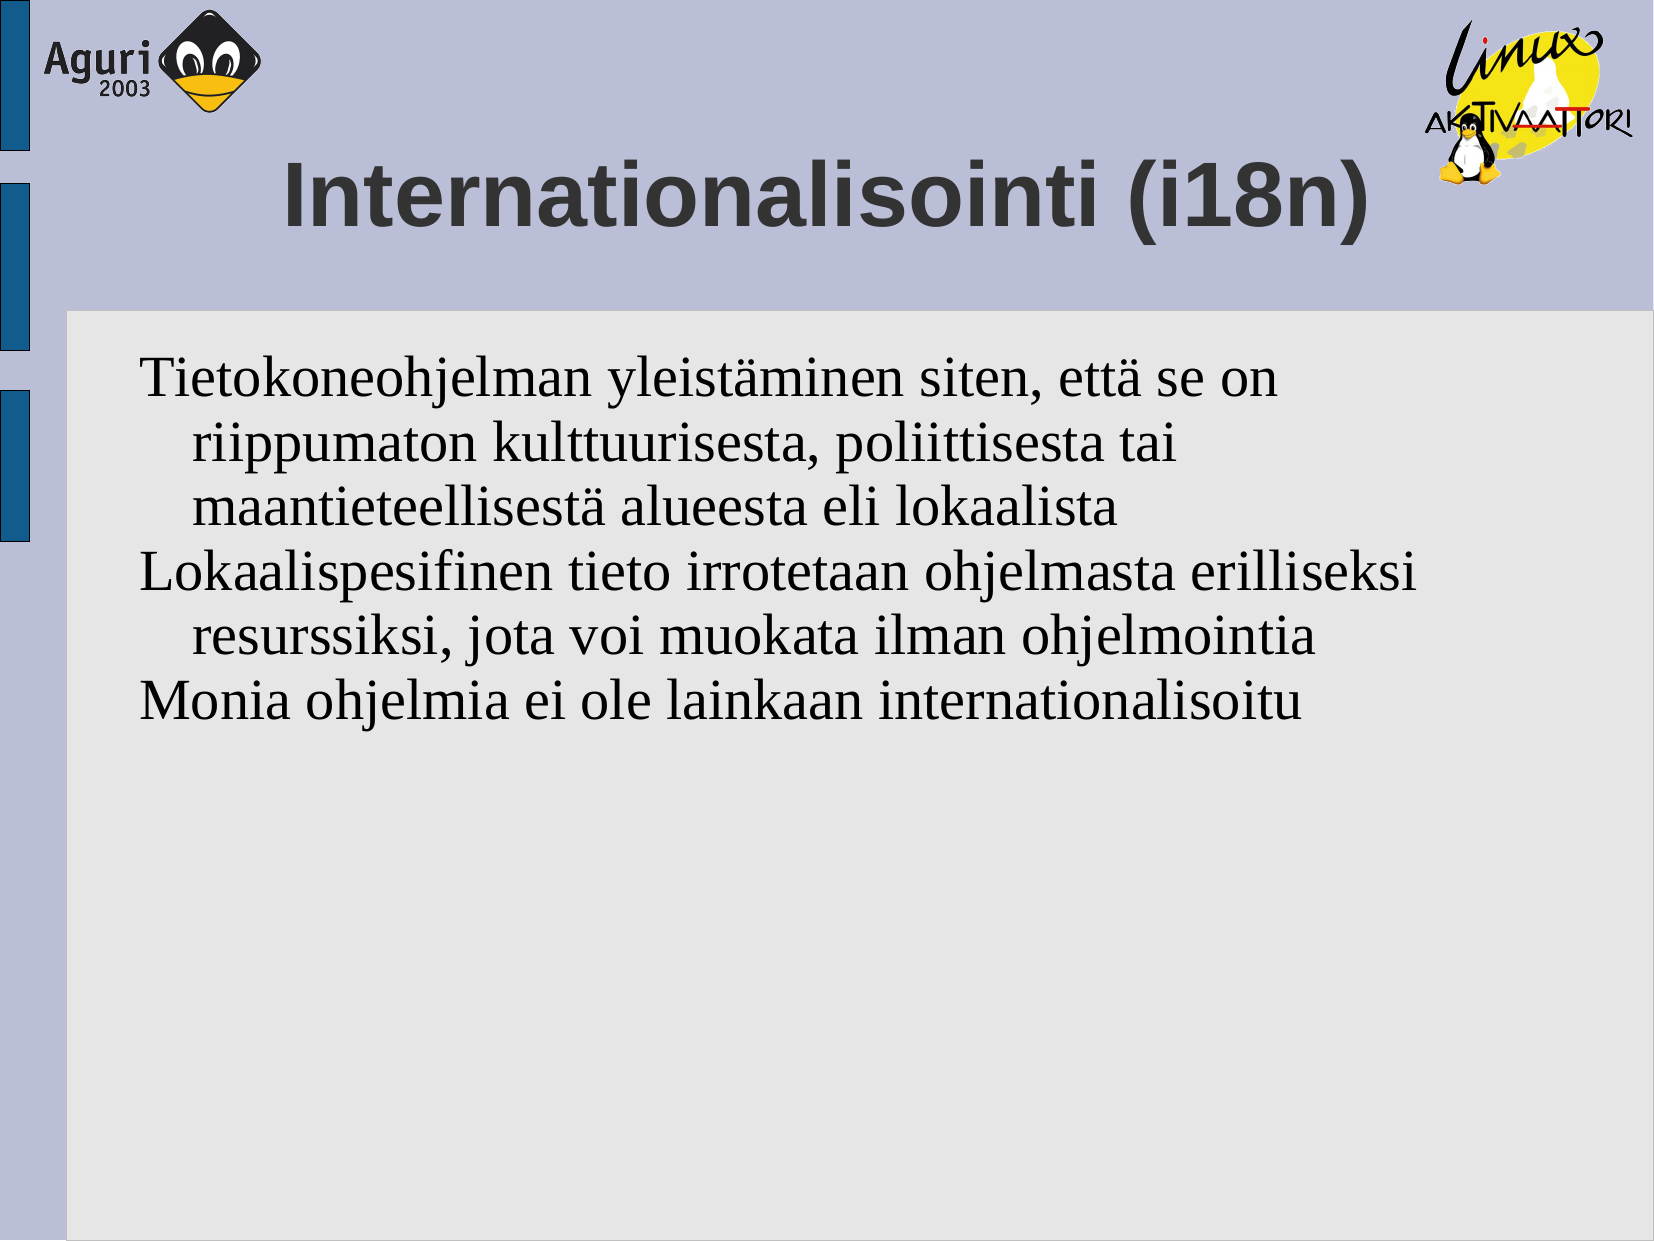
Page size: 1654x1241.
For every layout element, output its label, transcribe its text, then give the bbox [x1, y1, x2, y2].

picture [39, 9, 265, 113]
title Internationalisointi (i18n) [121, 91, 1534, 299]
picture [1417, 12, 1640, 190]
list Tietokoneohjelman yleistäminen siten, että se on riippumaton kulttuurisesta, poliittisesta tai maantieteellisestä alueesta eli lokaalista Lokaalispesifinen tieto irrotetaan ohjelmasta erilliseksi resurssiksi, jota voi muokata ilman ohjelmointia Monia ohjelmia ei ole lainkaan internationalisoitu [121, 344, 1534, 1127]
